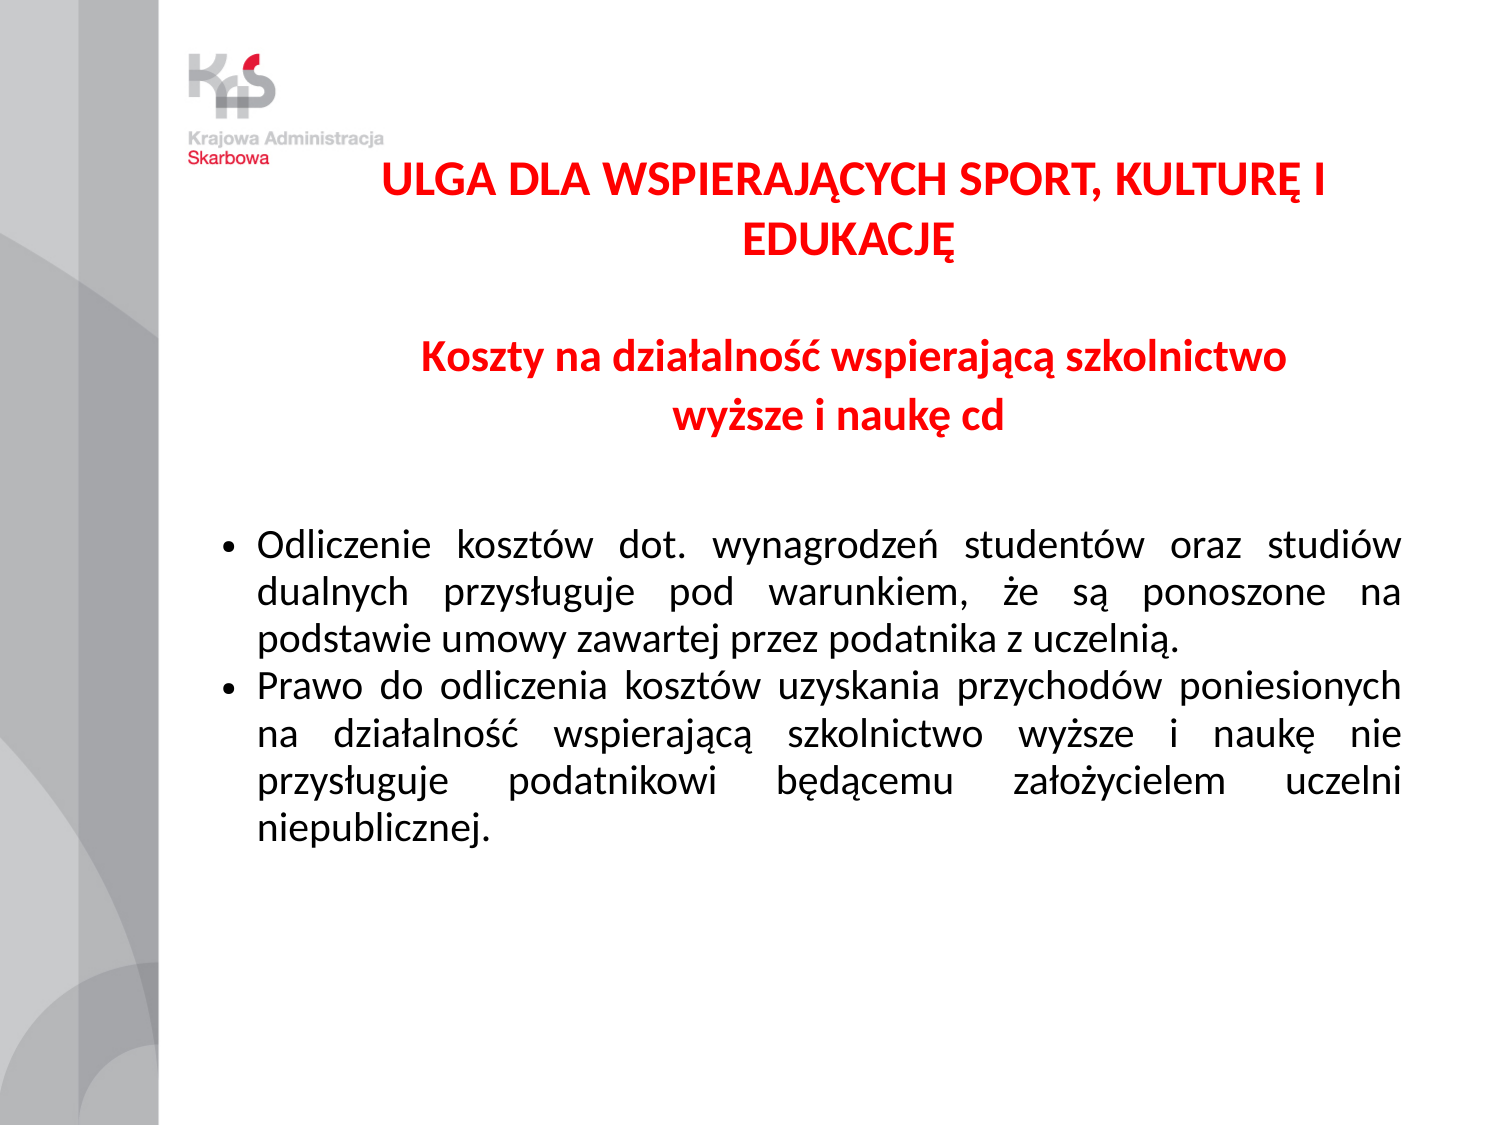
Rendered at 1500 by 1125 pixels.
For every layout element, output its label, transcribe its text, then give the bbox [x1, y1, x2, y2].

picture [0, 0, 1500, 1125]
title Ulga dla wspierających sport, kulturę i edukację Koszty na działalność wspierającą szkolnictwo wyższe i naukę cd [360, 122, 1349, 285]
text_box Odliczenie kosztów dot. wynagrodzeń studentów oraz studiów dualnych przysługuje pod warunkiem, że są ponoszone na podstawie umowy zawartej przez podatnika z uczelnią. Prawo do odliczenia kosztów uzyskania przychodów poniesionych na działalność wspierającą szkolnictwo wyższe i naukę nie przysługuje podatnikowi będącemu założycielem uczelni niepublicznej. [206, 472, 1418, 1125]
